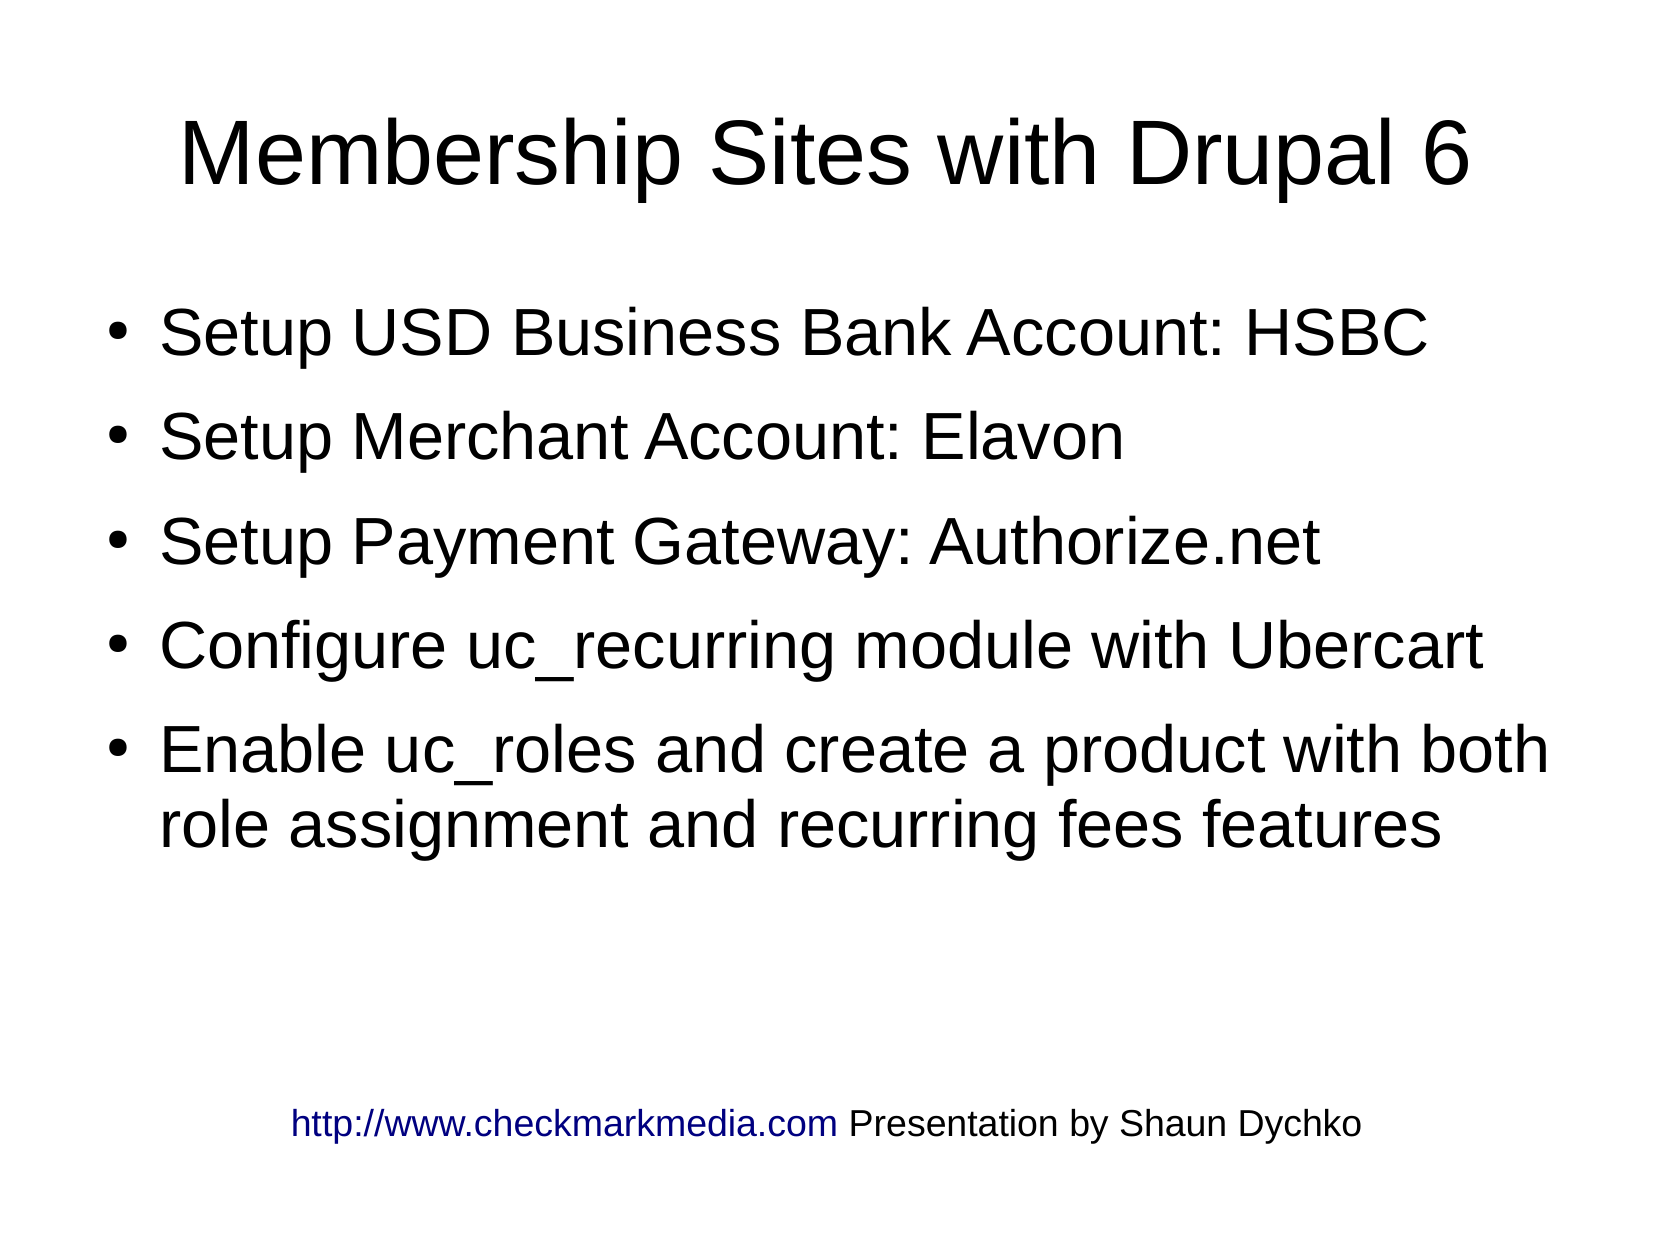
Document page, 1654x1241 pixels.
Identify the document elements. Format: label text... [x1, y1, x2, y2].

text_box http://www.checkmarkmedia.com Presentation by Shaun Dychko [88, 1094, 1565, 1152]
title Membership Sites with Drupal 6 [82, 56, 1571, 250]
list Setup USD Business Bank Account: HSBC Setup Merchant Account: Elavon Setup Payment Gateway: Authorize.net Configure uc_recurring module with Ubercart Enable uc_roles and create a product with both role assignment and recurring fees features [88, 295, 1577, 1114]
